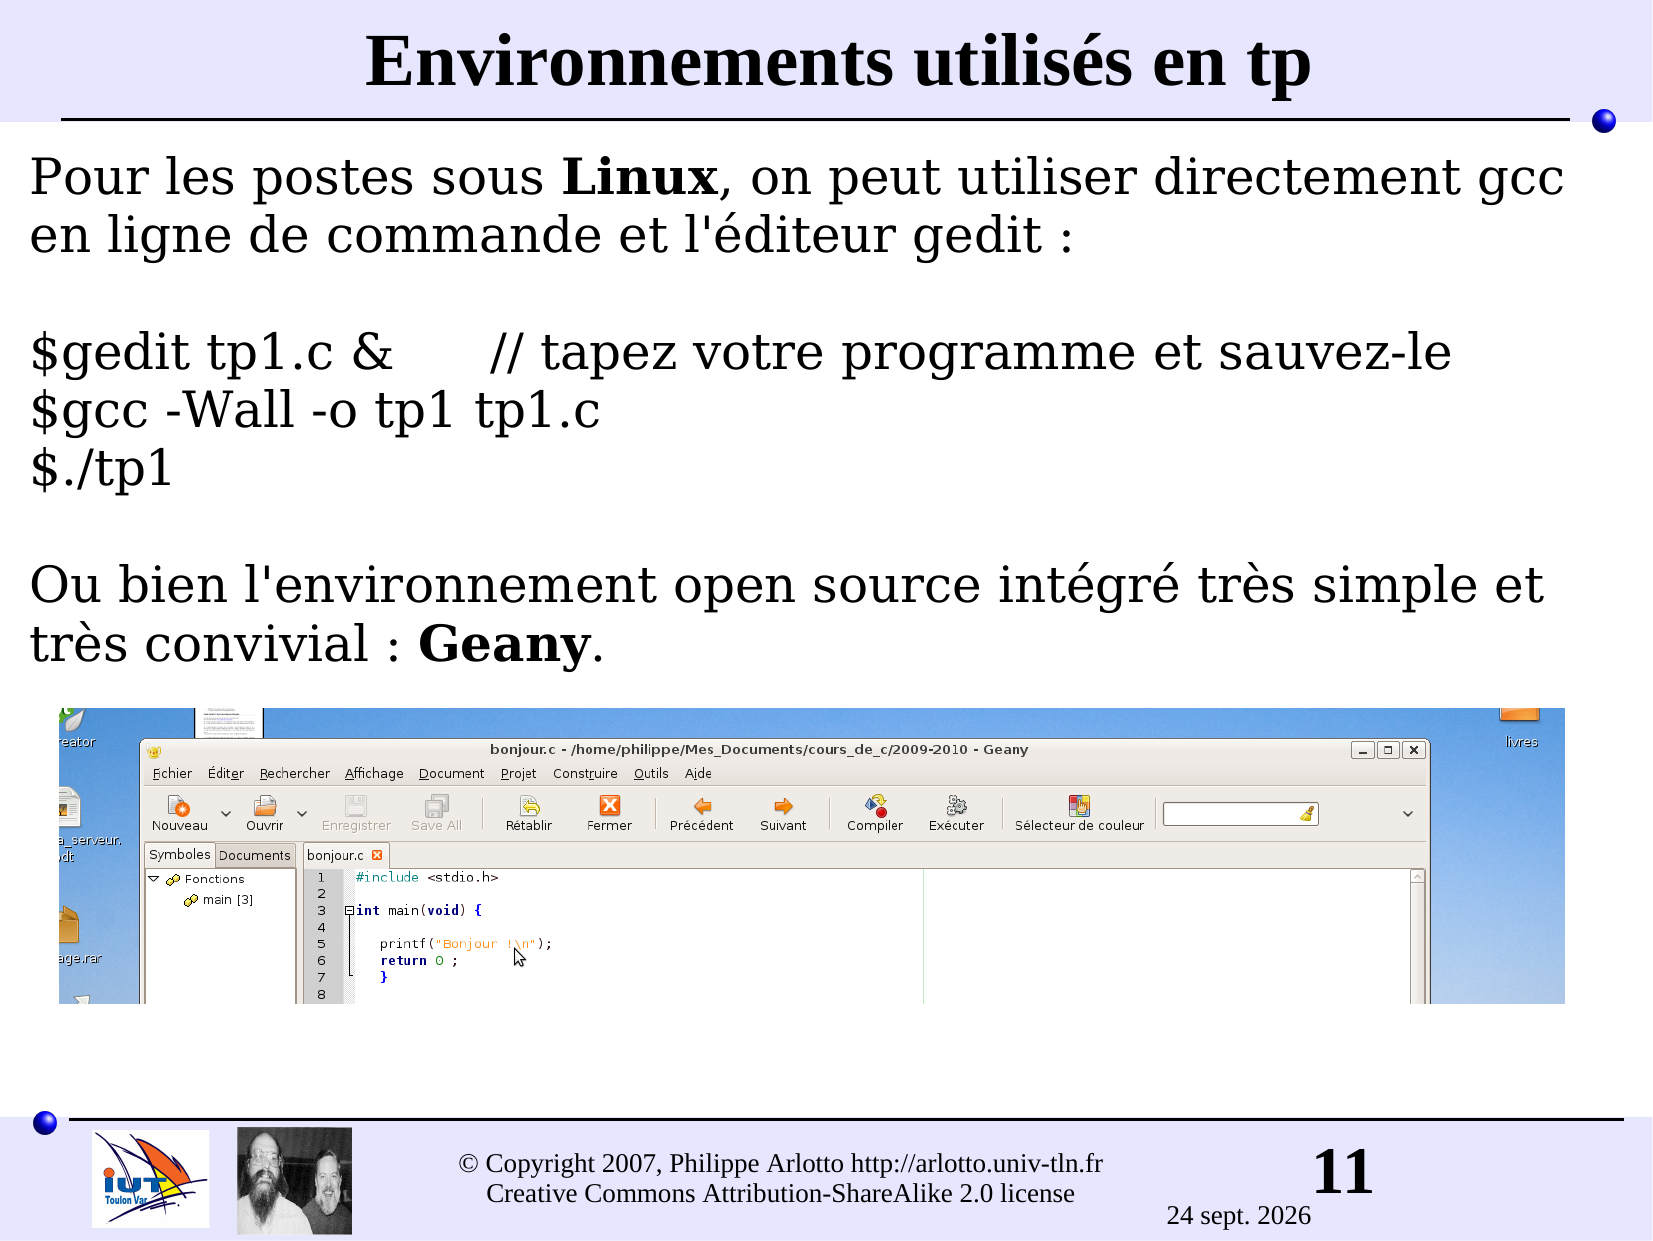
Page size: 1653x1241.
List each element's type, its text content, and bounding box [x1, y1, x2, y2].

picture [237, 1127, 352, 1235]
picture [59, 708, 1565, 1004]
title Environnements utilisés en tp [95, 11, 1585, 110]
text_box Pour les postes sous Linux, on peut utiliser directement gcc en ligne de commande et l'éditeur gedit : $gedit tp1.c & // tapez votre programme et sauvez-le $gcc -Wall -o tp1 tp1.c $./tp1 Ou bien l'environnement open source intégré très simple et très convivial : Geany. [29, 147, 1625, 673]
